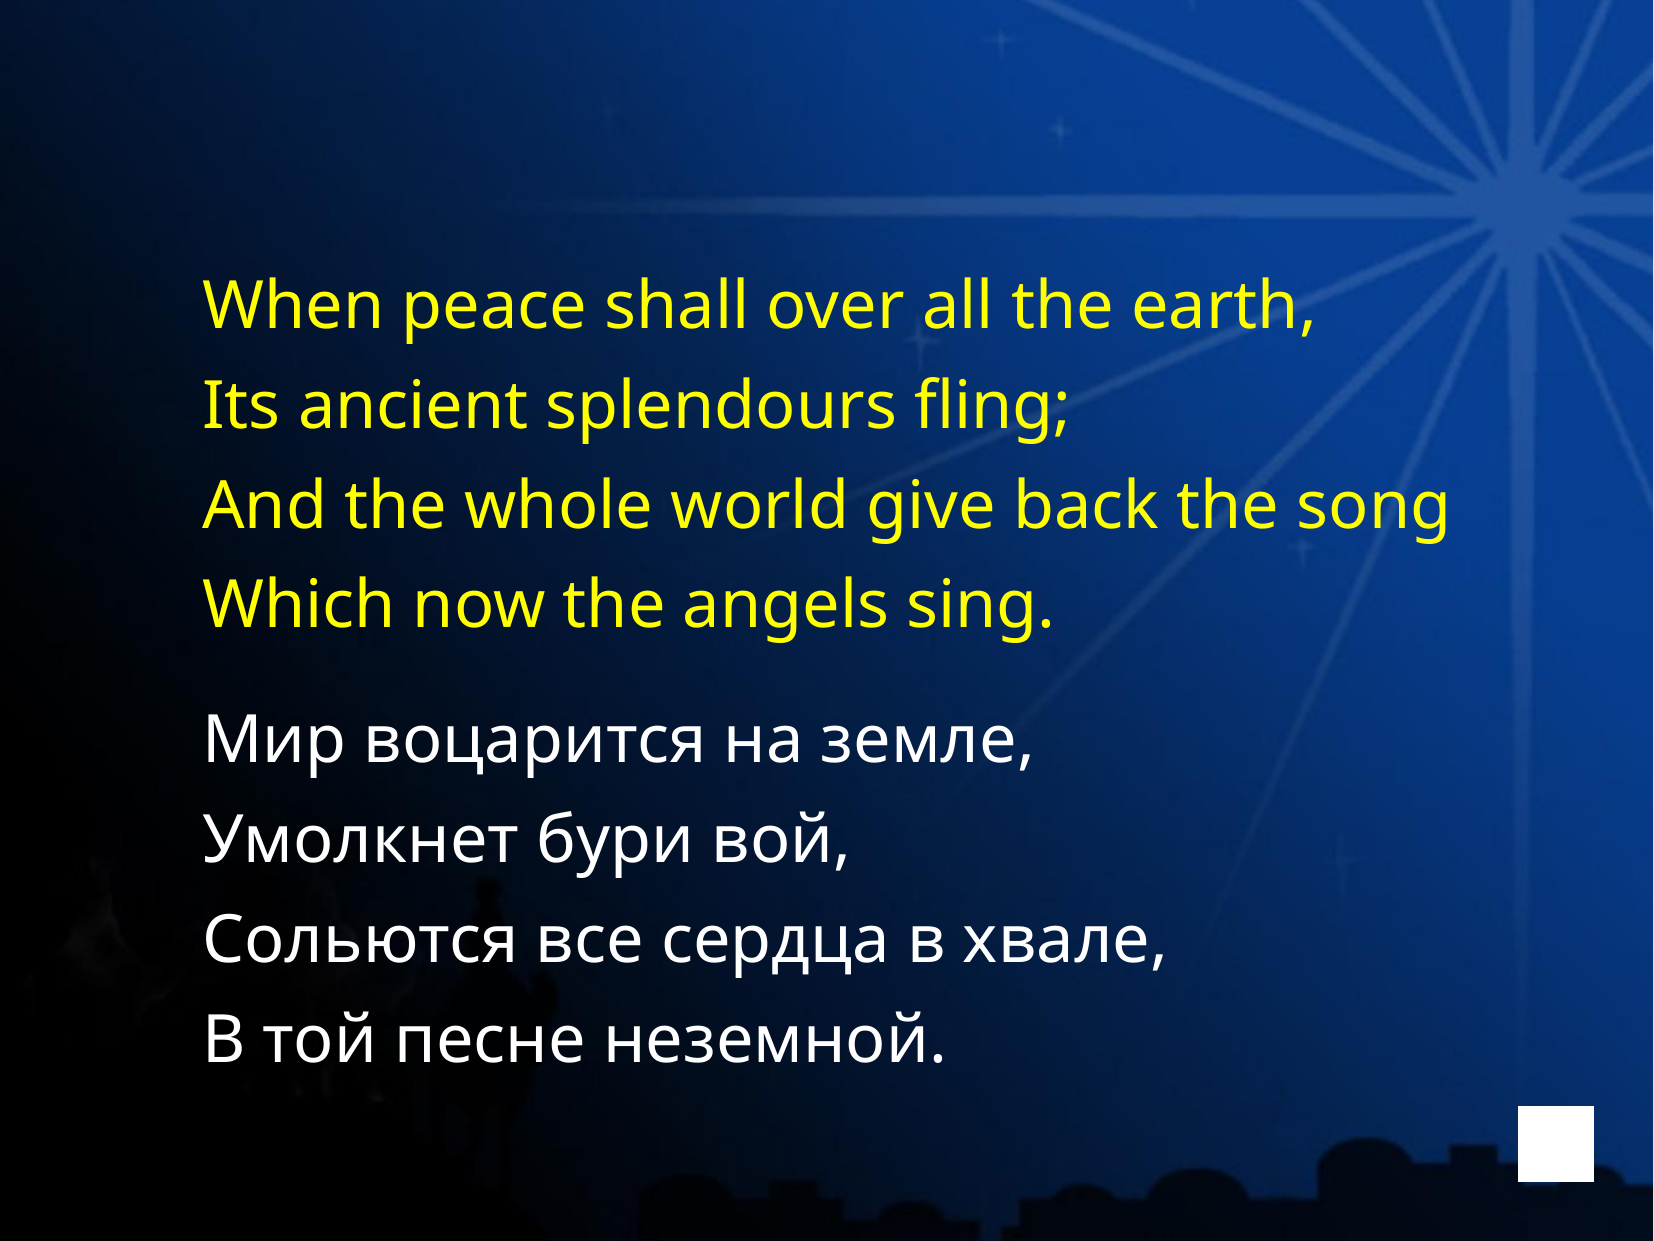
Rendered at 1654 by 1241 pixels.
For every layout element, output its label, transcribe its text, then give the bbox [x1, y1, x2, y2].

picture [0, 0, 1654, 1241]
text_box [1518, 1106, 1594, 1182]
text_box Мир воцарится на земле, Умолкнет бури вой, Сольются все сердца в хвале, В той песне неземной. [75, 675, 1576, 1163]
text_box When peace shall over all the earth, Its ancient splendours fling; And the whole world give back the song Which now the angels sing. [75, 150, 1576, 638]
